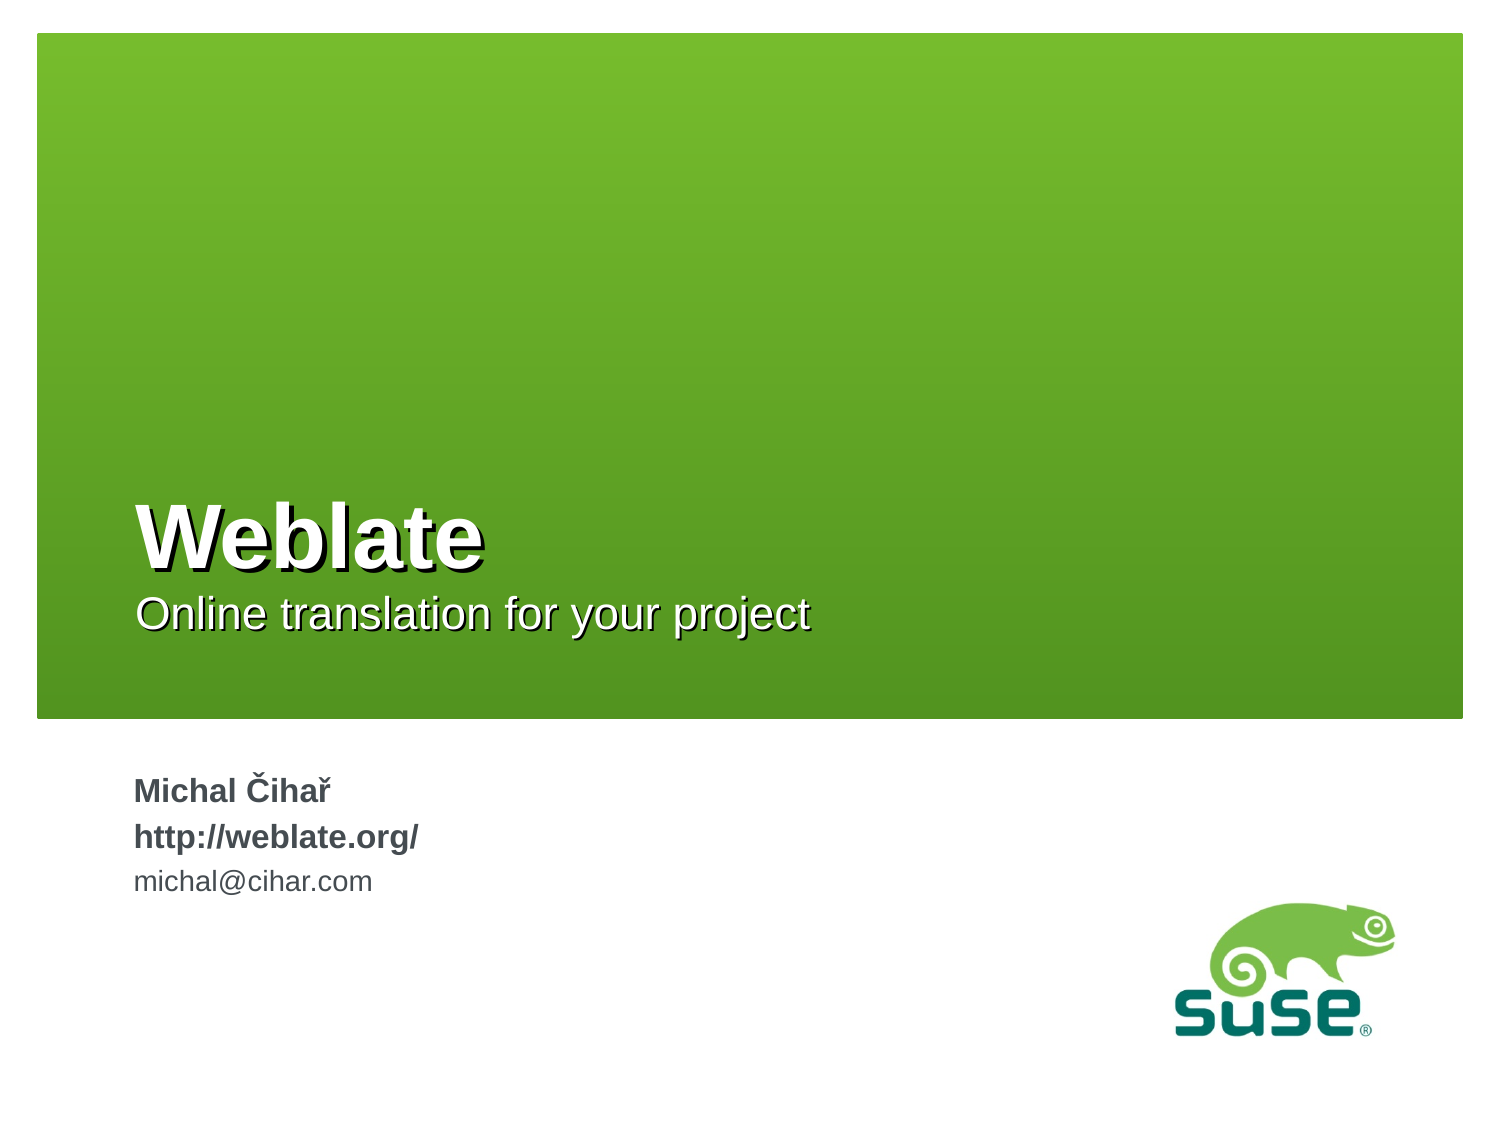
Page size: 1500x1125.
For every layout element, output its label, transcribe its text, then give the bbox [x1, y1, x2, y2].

picture [1173, 901, 1398, 1040]
subtitle Michal Čihař http://weblate.org/ michal@cihar.com [133, 772, 758, 1073]
title Weblate Online translation for your project [135, 388, 1409, 640]
